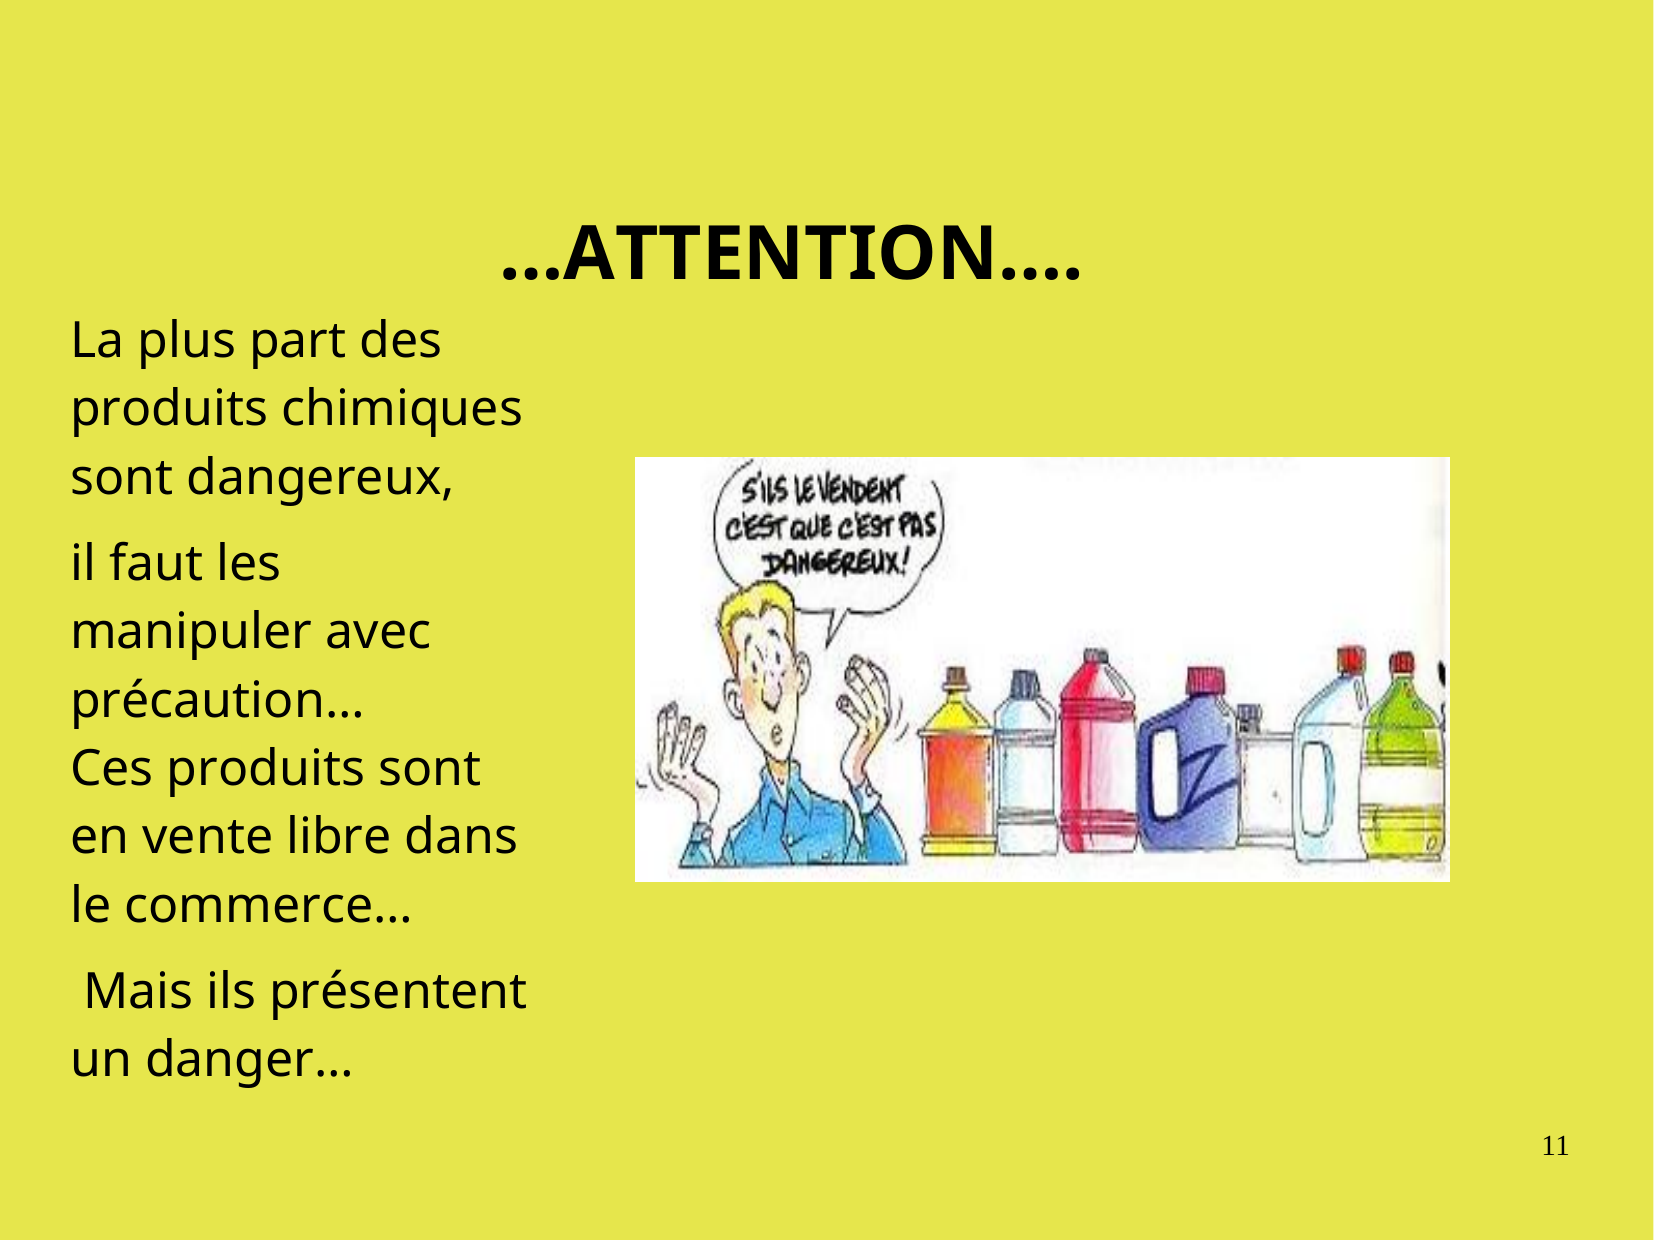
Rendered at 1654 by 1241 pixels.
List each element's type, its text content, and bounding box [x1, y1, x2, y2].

text_box …ATTENTION…. [499, 199, 1142, 305]
picture [635, 457, 1450, 882]
text_box La plus part des produits chimiques sont dangereux, il faut les manipuler avec précaution… Ces produits sont en vente libre dans le commerce… Mais ils présentent un danger… [70, 304, 534, 1068]
